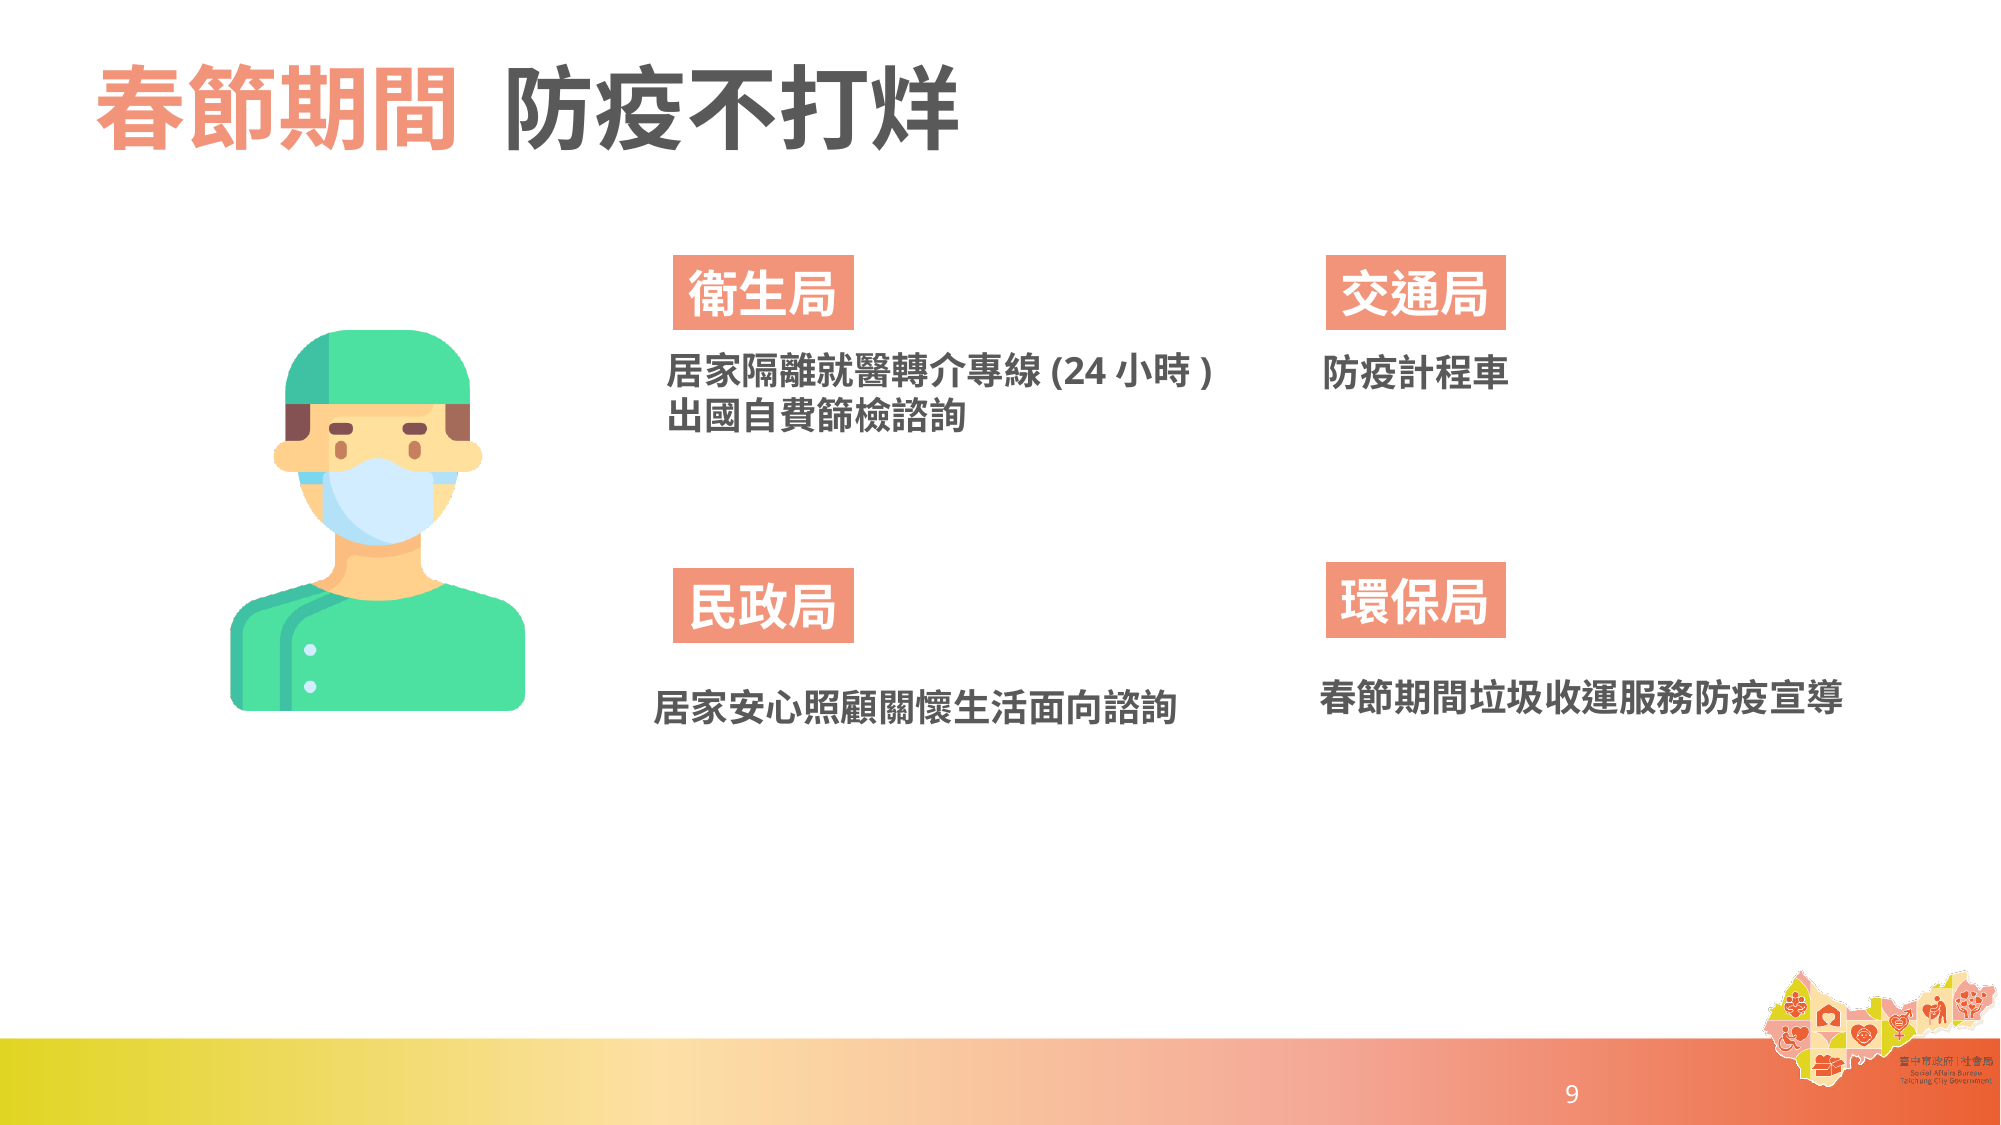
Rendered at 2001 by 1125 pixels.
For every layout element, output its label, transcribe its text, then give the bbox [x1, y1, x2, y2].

text_box 居家隔離就醫轉介專線(24小時) 出國自費篩檢諮詢 [651, 339, 1293, 446]
text_box 環保局 [1326, 562, 1506, 638]
title 春節期間 防疫不打烊 [79, 35, 1924, 190]
text_box 防疫計程車 [1303, 341, 1531, 403]
picture [187, 330, 568, 711]
text_box 民政局 [673, 568, 854, 643]
text_box 春節期間垃圾收運服務防疫宣導 [1287, 666, 1876, 727]
text_box 衛生局 [673, 255, 854, 330]
text_box 交通局 [1326, 255, 1506, 330]
text_box 居家安心照顧關懷生活面向諮詢 [628, 676, 1203, 737]
text_box 9 [1550, 1065, 2000, 1125]
